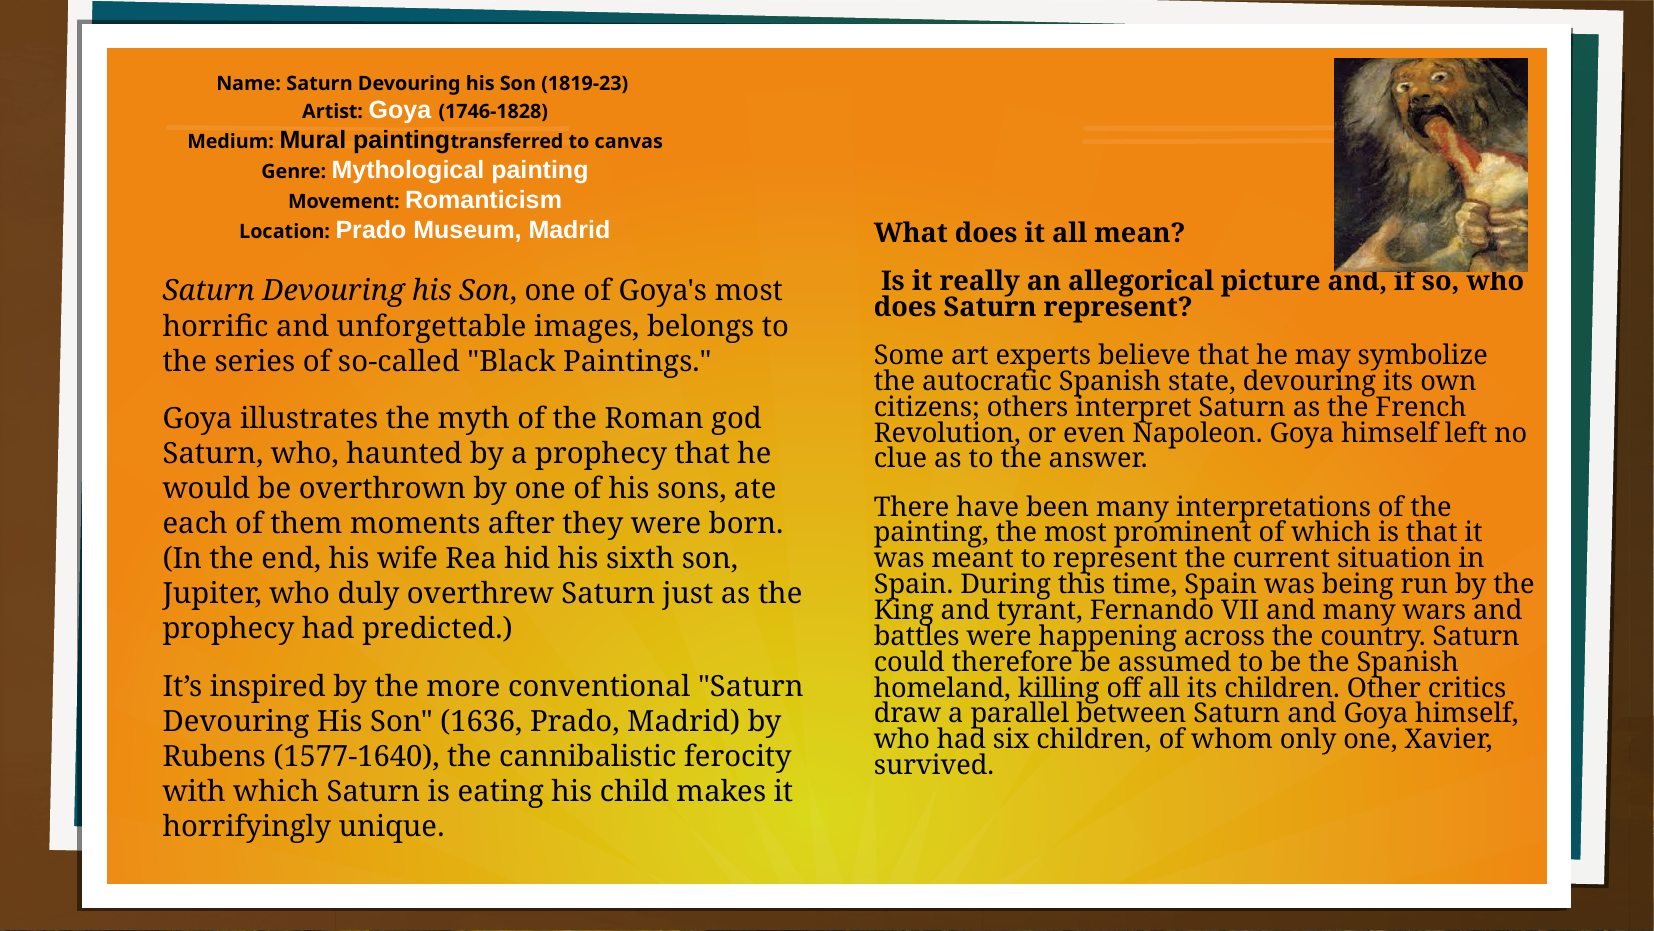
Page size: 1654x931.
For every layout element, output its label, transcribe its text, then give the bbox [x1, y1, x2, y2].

list What does it all mean? Is it really an allegorical picture and, if so, who does Saturn represent? Some art experts believe that he may symbolize the autocratic Spanish state, devouring its own citizens; others interpret Saturn as the French Revolution, or even Napoleon. Goya himself left no clue as to the answer. There have been many interpretations of the painting, the most prominent of which is that it was meant to represent the current situation in Spain. During this time, Spain was being run by the King and tyrant, Fernando VII and many wars and battles were happening across the country. Saturn could therefore be assumed to be the Spanish homeland, killing off all its children. Other critics draw a parallel between Saturn and Goya himself, who had six children, of whom only one, Xavier, survived. [874, 177, 1536, 815]
picture [1334, 59, 1528, 272]
list Saturn Devouring his Son, one of Goya's most horrific and unforgettable images, belongs to the series of so-called "Black Paintings." Goya illustrates the myth of the Roman god Saturn, who, haunted by a prophecy that he would be overthrown by one of his sons, ate each of them moments after they were born. (In the end, his wife Rea hid his sixth son, Jupiter, who duly overthrew Saturn just as the prophecy had predicted.) It’s inspired by the more conventional "Saturn Devouring His Son" (1636, Prado, Madrid) by Rubens (1577-1640), the cannibalistic ferocity with which Saturn is eating his child makes it horrifyingly unique. [162, 271, 811, 863]
title Name: Saturn Devouring his Son (1819-23) Artist: Goya (1746-1828) Medium: Mural painting transferred to canvas Genre: Mythological painting Movement: Romanticism Location: Prado Museum, Madrid [0, 42, 851, 272]
